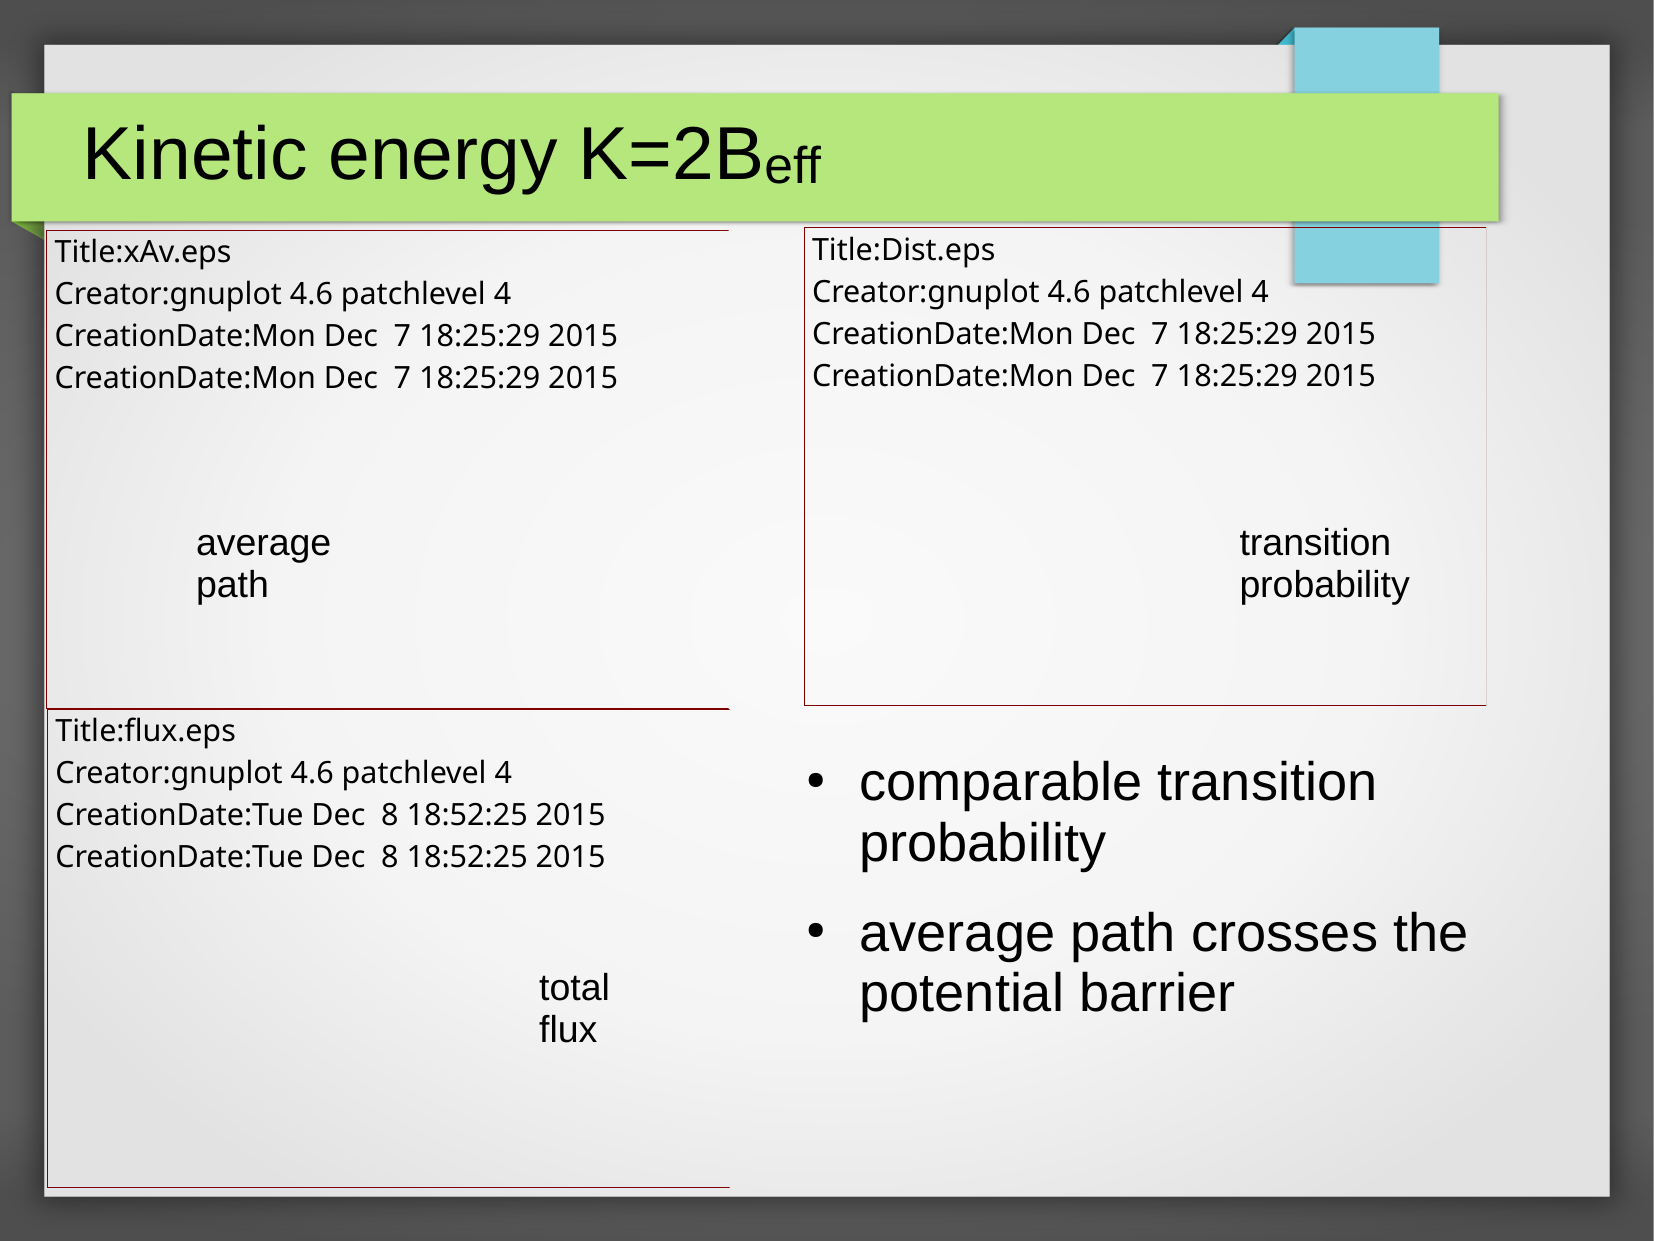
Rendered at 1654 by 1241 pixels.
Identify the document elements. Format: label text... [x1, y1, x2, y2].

text_box average path [181, 514, 347, 613]
list comparable transition probability average path crosses the potential barrier [788, 751, 1515, 1095]
text_box transition probability [1224, 514, 1425, 613]
picture [0, 0, 1654, 1241]
title Kinetic energy K=2Beff [82, 94, 1264, 213]
text_box total flux [524, 959, 625, 1059]
